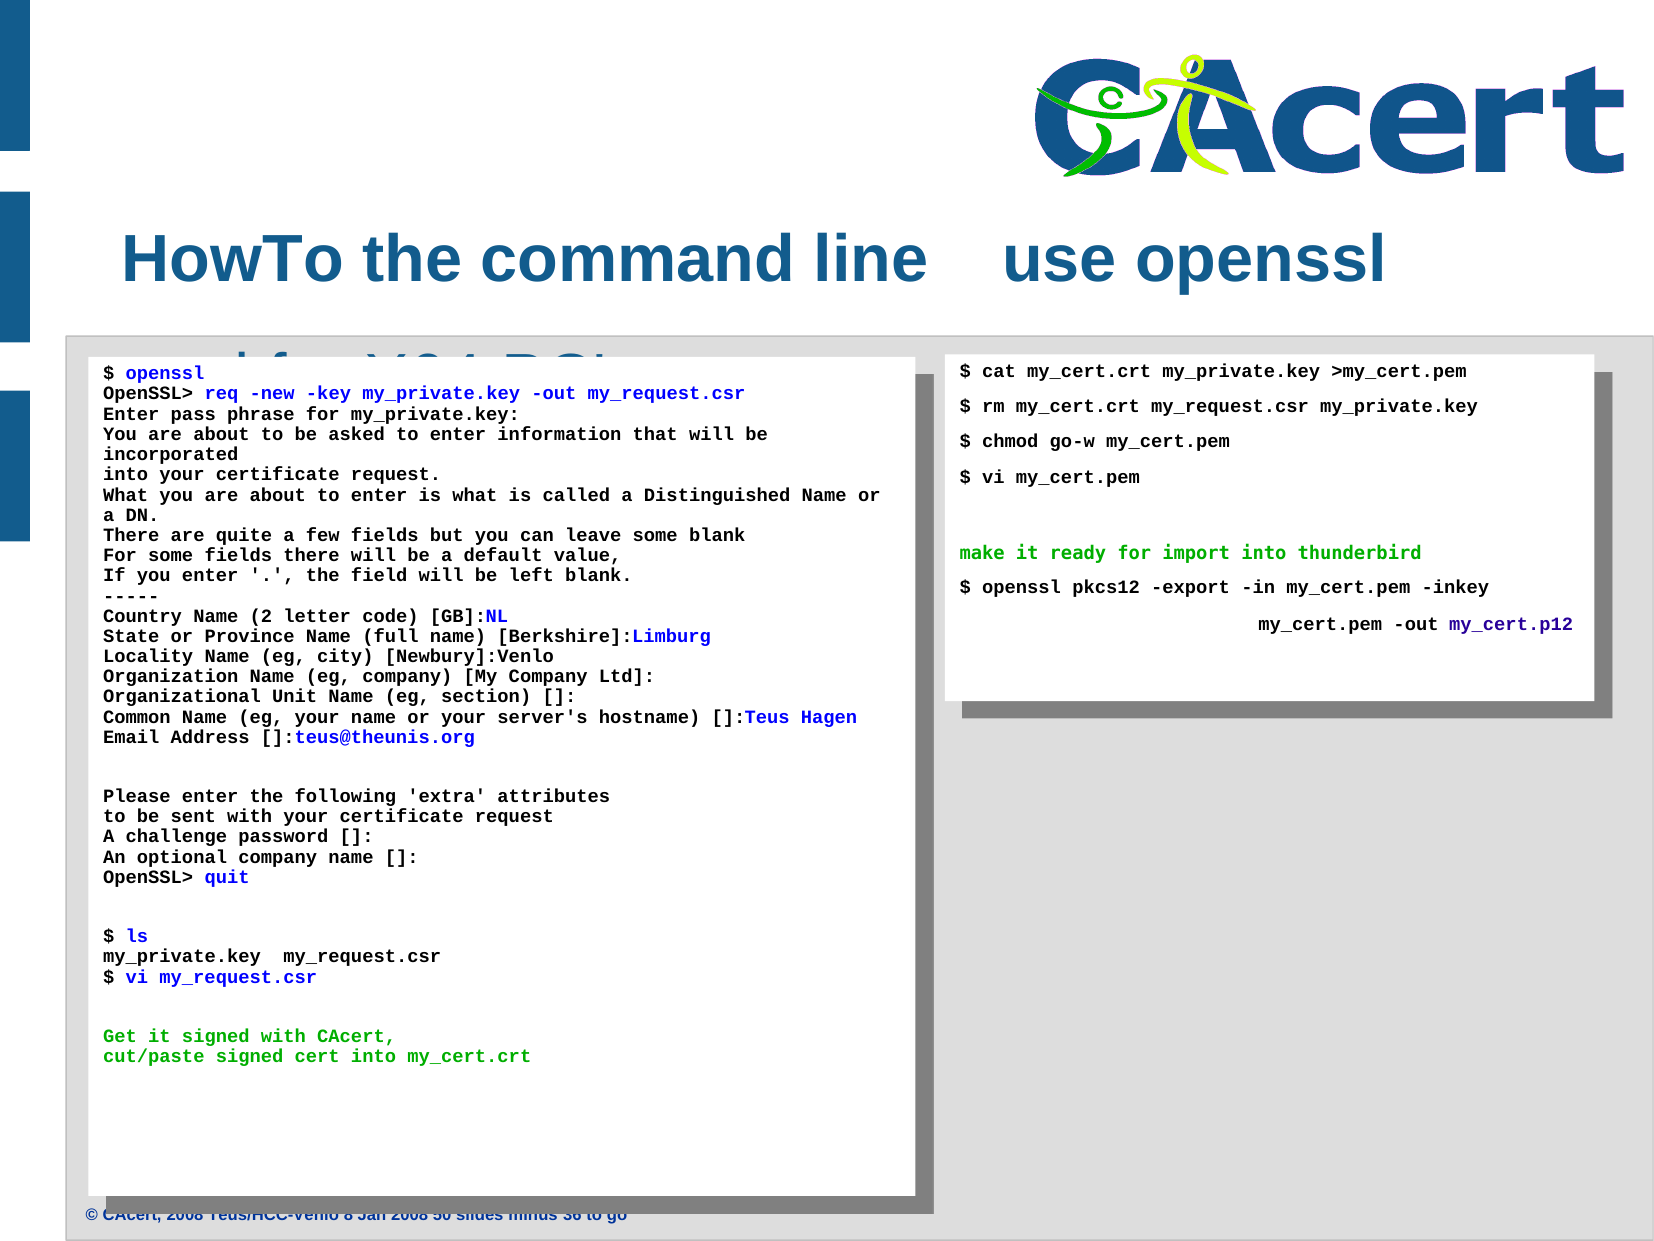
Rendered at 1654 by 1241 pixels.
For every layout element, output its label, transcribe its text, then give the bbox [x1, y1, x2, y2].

text_box $ openssl OpenSSL> req -new -key my_private.key -out my_request.csr Enter pass phrase for my_private.key: You are about to be asked to enter information that will be incorporated into your certificate request. What you are about to enter is what is called a Distinguished Name or a DN. There are quite a few fields but you can leave some blank For some fields there will be a default value, If you enter '.', the field will be left blank. ----- Country Name (2 letter code) [GB]:NL State or Province Name (full name) [Berkshire]:Limburg Locality Name (eg, city) [Newbury]:Venlo Organization Name (eg, company) [My Company Ltd]: Organizational Unit Name (eg, section) []: Common Name (eg, your name or your server's hostname) []:Teus Hagen Email Address []:teus@theunis.org Please enter the following 'extra' attributes to be sent with your certificate request A challenge password []: An optional company name []: OpenSSL> quit $ ls my_private.key my_request.csr $ vi my_request.csr Get it signed with CAcert, cut/paste signed cert into my_cert.crt [88, 356, 916, 1196]
text_box $ cat my_cert.crt my_private.key >my_cert.pem $ rm my_cert.crt my_request.csr my_private.key $ chmod go-w my_cert.pem $ vi my_cert.pem make it ready for import into thunderbird $ openssl pkcs12 -export -in my_cert.pem -inkey my_cert.pem -out my_cert.p12 [944, 354, 1595, 702]
list and for X64 PC's [121, 344, 1595, 1238]
title HowTo the command line use openssl [121, 206, 1533, 316]
picture [1033, 53, 1625, 178]
